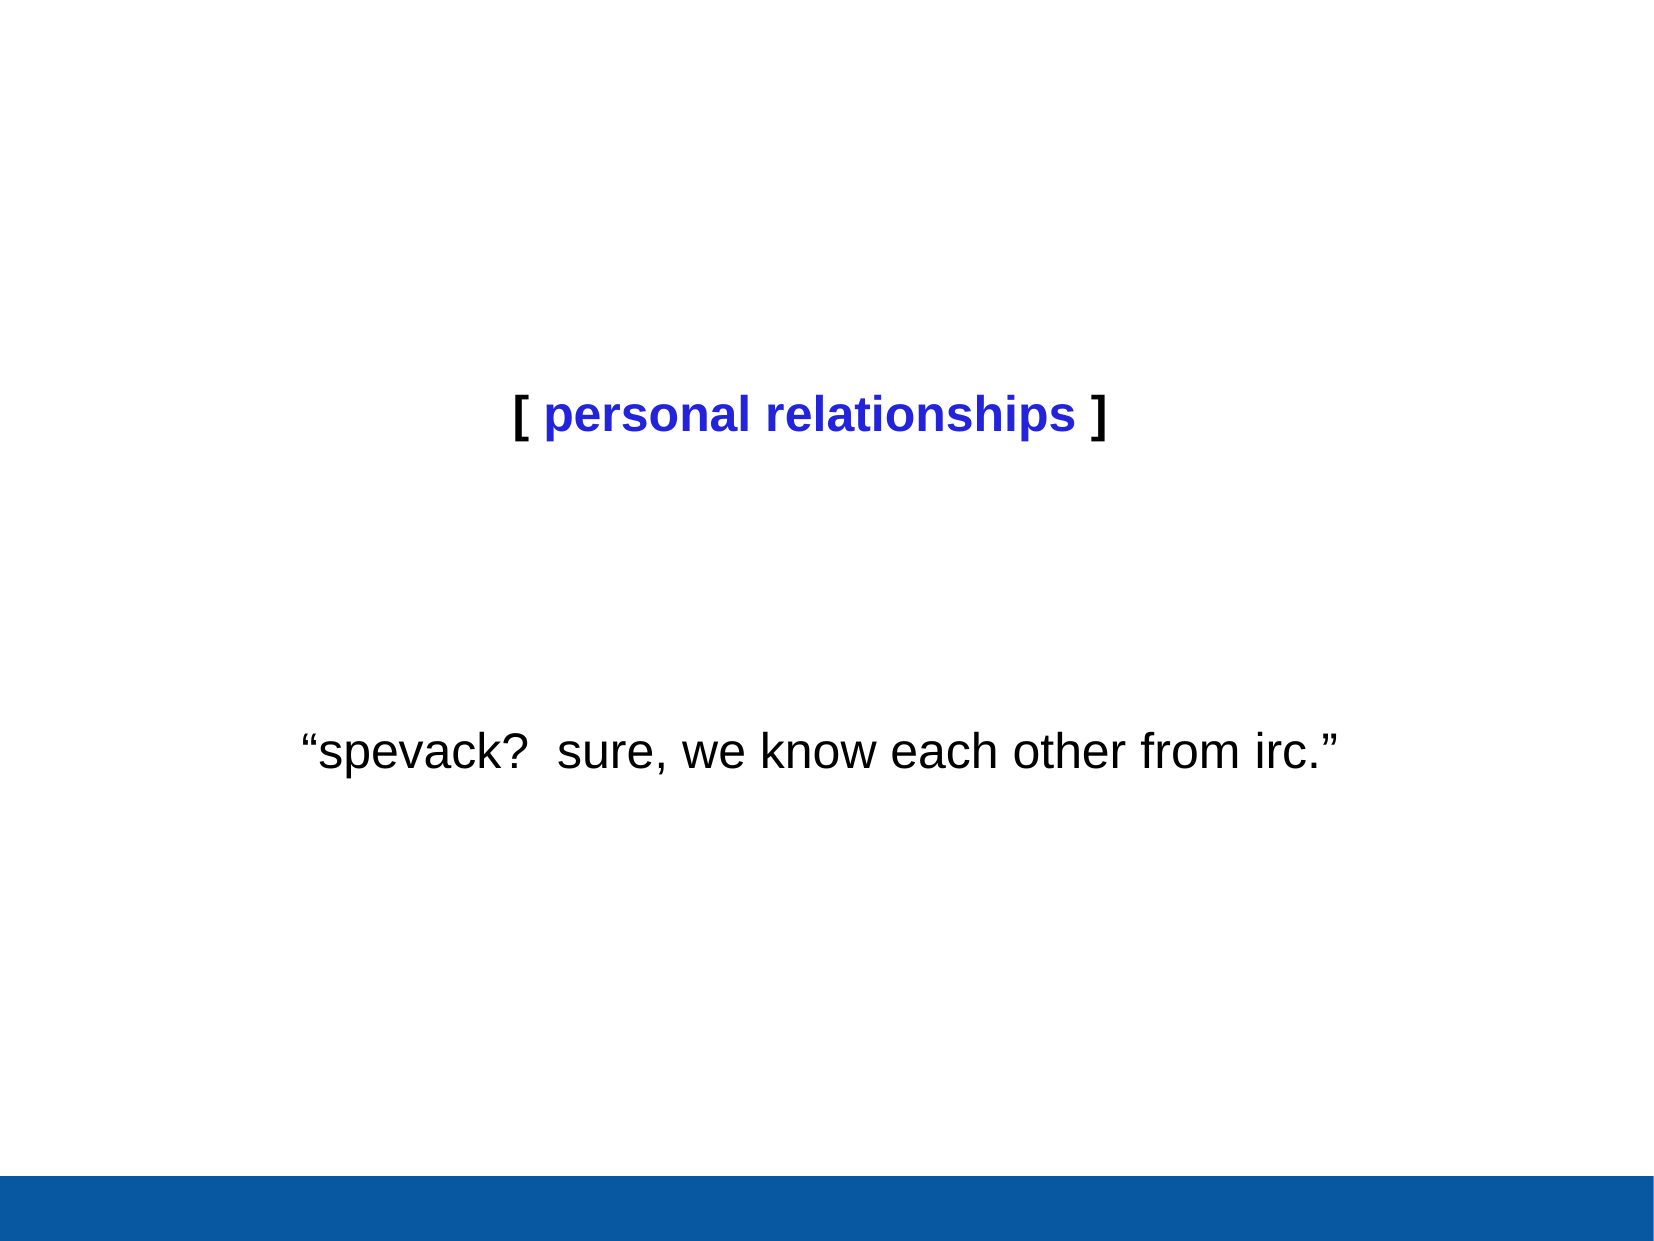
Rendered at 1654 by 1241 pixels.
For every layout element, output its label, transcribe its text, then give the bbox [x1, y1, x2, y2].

text_box “spevack? sure, we know each other from irc.” [301, 723, 1409, 875]
text_box [ personal relationships ] [512, 386, 1108, 443]
picture [0, 1176, 1654, 1241]
